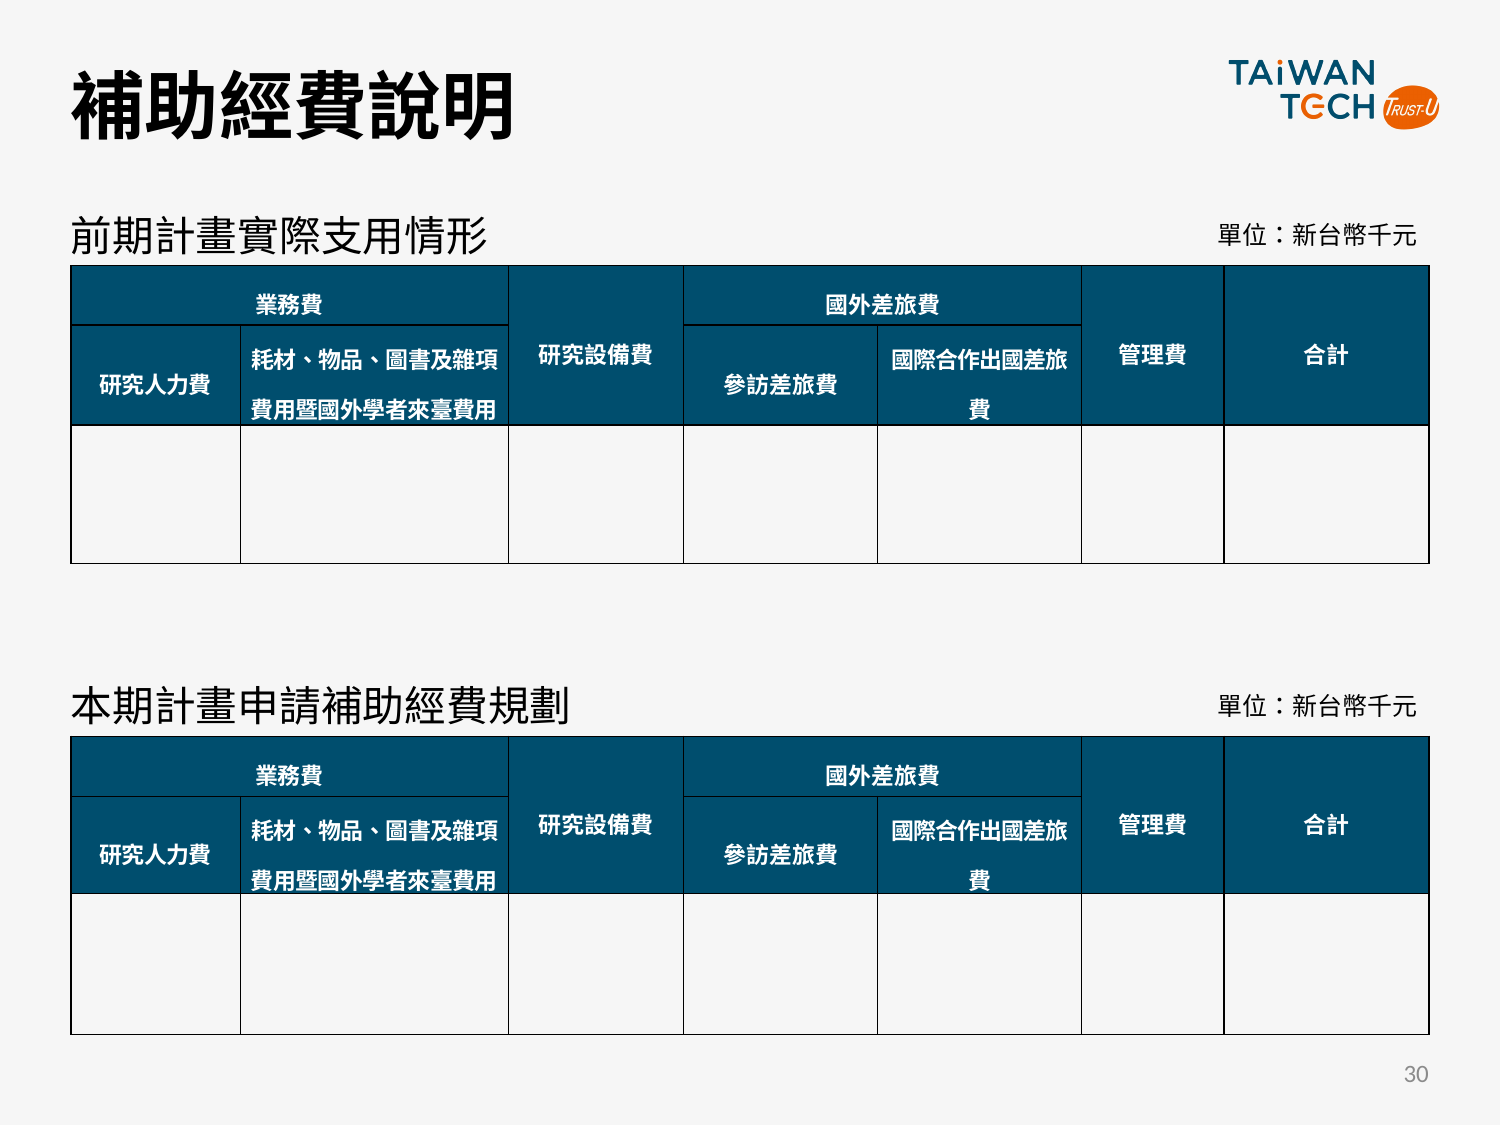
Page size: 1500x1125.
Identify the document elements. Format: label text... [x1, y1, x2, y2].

table_header 合計 [1225, 267, 1428, 424]
title 補助經費說明 [55, 33, 1444, 156]
table_cell [684, 426, 877, 563]
table_cell [72, 426, 240, 563]
table_cell [241, 894, 508, 1034]
slide_number <編號> [1106, 1042, 1445, 1103]
text_box 前期計畫實際支用情形 [55, 176, 1444, 267]
table_cell [72, 894, 240, 1034]
table_cell 耗材、物品、圖書及雜項費用暨國外學者來臺費用 [241, 326, 508, 424]
table_header 管理費 [1082, 267, 1223, 424]
table_header 業務費 [72, 267, 508, 324]
table_cell [1225, 894, 1428, 1034]
table_cell 耗材、物品、圖書及雜項費用暨國外學者來臺費用 [241, 797, 508, 893]
table_cell 研究人力費 [72, 797, 240, 893]
table_header 國外差旅費 [684, 738, 1081, 796]
table_cell 國際合作出國差旅費 [878, 797, 1081, 893]
table_cell 參訪差旅費 [684, 797, 877, 893]
table_cell [1082, 894, 1223, 1034]
table_cell 研究人力費 [72, 326, 240, 424]
table_cell 參訪差旅費 [684, 326, 877, 424]
table_header 合計 [1225, 738, 1428, 893]
table_cell [684, 894, 877, 1034]
table_header 業務費 [72, 738, 508, 796]
table_header 管理費 [1082, 738, 1223, 893]
table_cell 國際合作出國差旅費 [878, 326, 1081, 424]
table_header 研究設備費 [509, 267, 683, 424]
table_cell [878, 894, 1081, 1034]
table_cell [878, 426, 1081, 563]
table_header 國外差旅費 [684, 267, 1081, 324]
table_cell [509, 894, 683, 1034]
table_header 研究設備費 [509, 738, 683, 893]
table_cell [509, 426, 683, 563]
table_cell [1082, 426, 1223, 563]
text_box 本期計畫申請補助經費規劃 [55, 647, 1444, 738]
table_cell [1225, 426, 1428, 563]
table_cell [241, 426, 508, 563]
